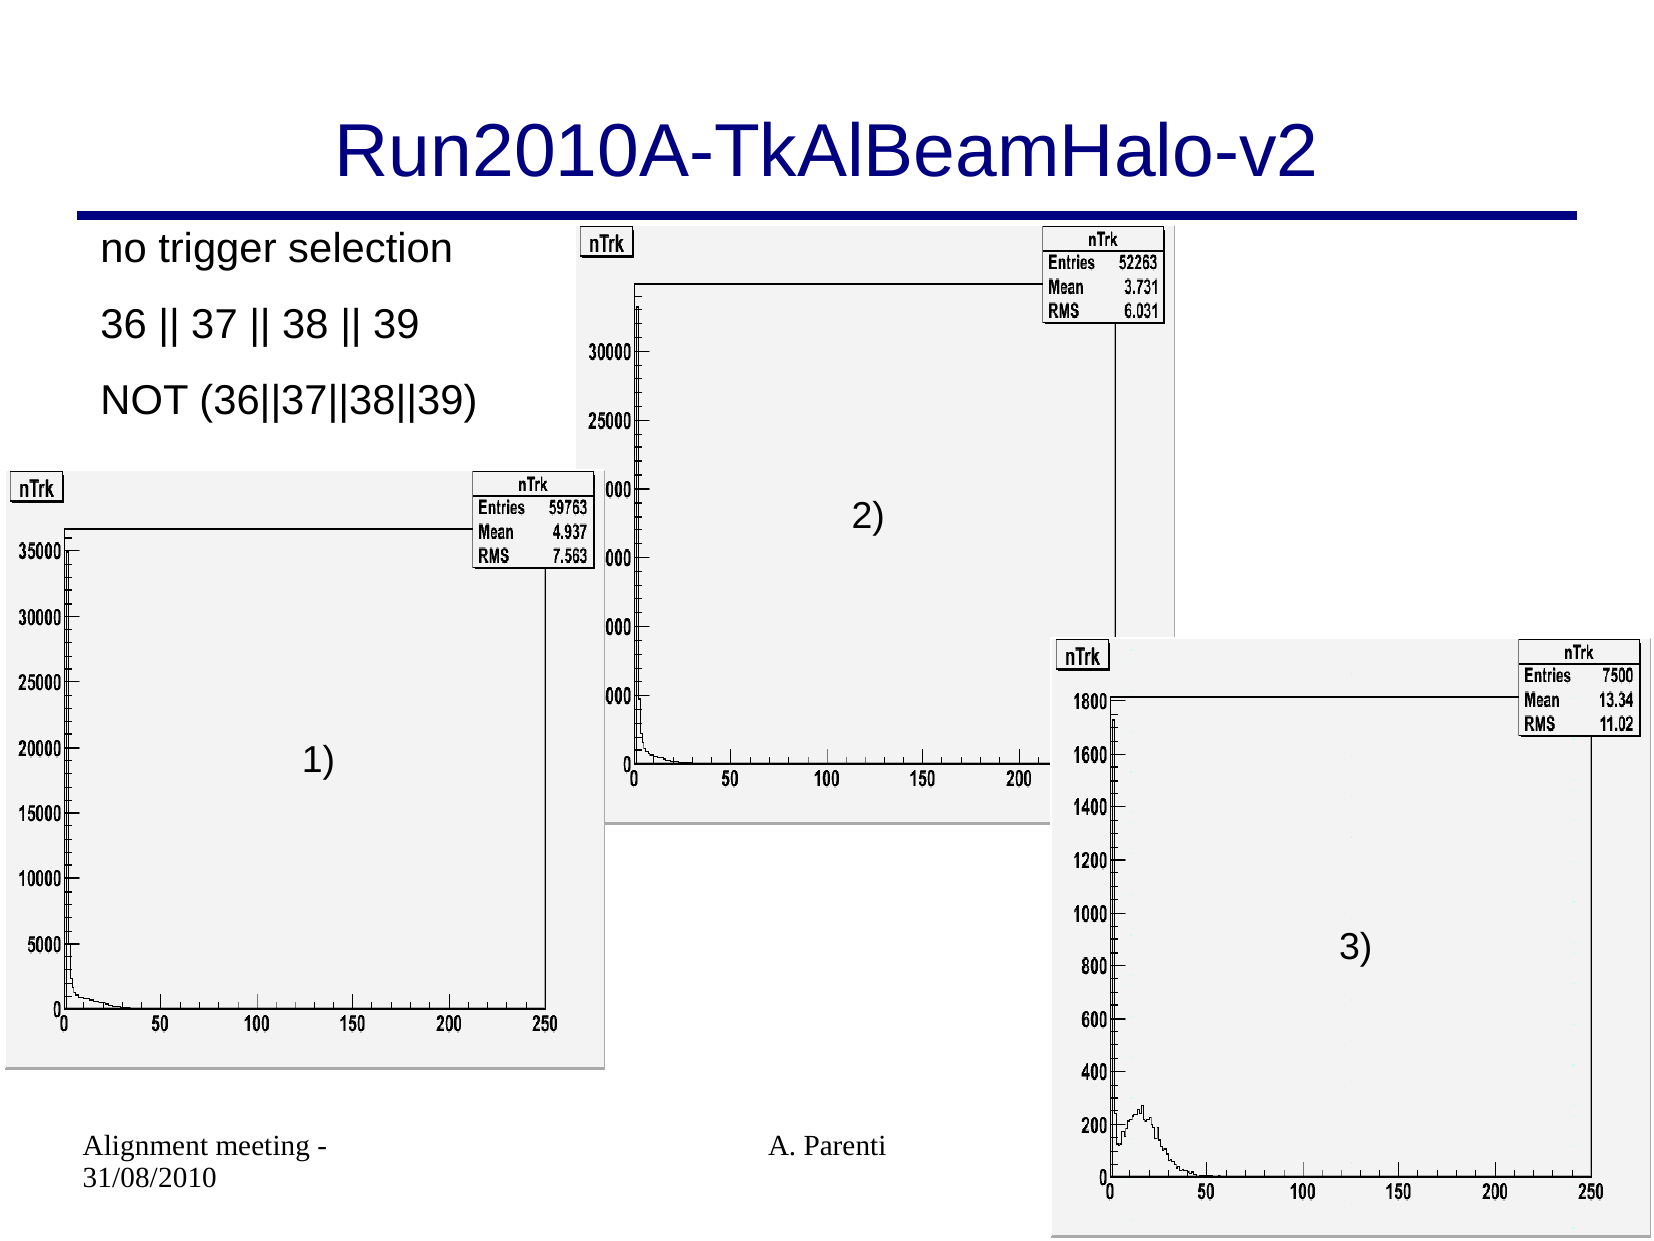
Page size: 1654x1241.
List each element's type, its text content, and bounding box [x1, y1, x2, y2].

text_box 2) [836, 487, 900, 545]
text_box 1) [287, 730, 351, 788]
title Run2010A-TkAlBeamHalo-v2 [82, 75, 1571, 226]
list no trigger selection 36 || 37 || 38 || 39 NOT (36||37||38||39) [82, 225, 574, 469]
picture [4, 224, 1651, 1238]
text_box 3) [1324, 918, 1388, 976]
list no trigger selection 36 || 37 || 38 || 39 NOT (36||37||38||39) [82, 826, 809, 1109]
